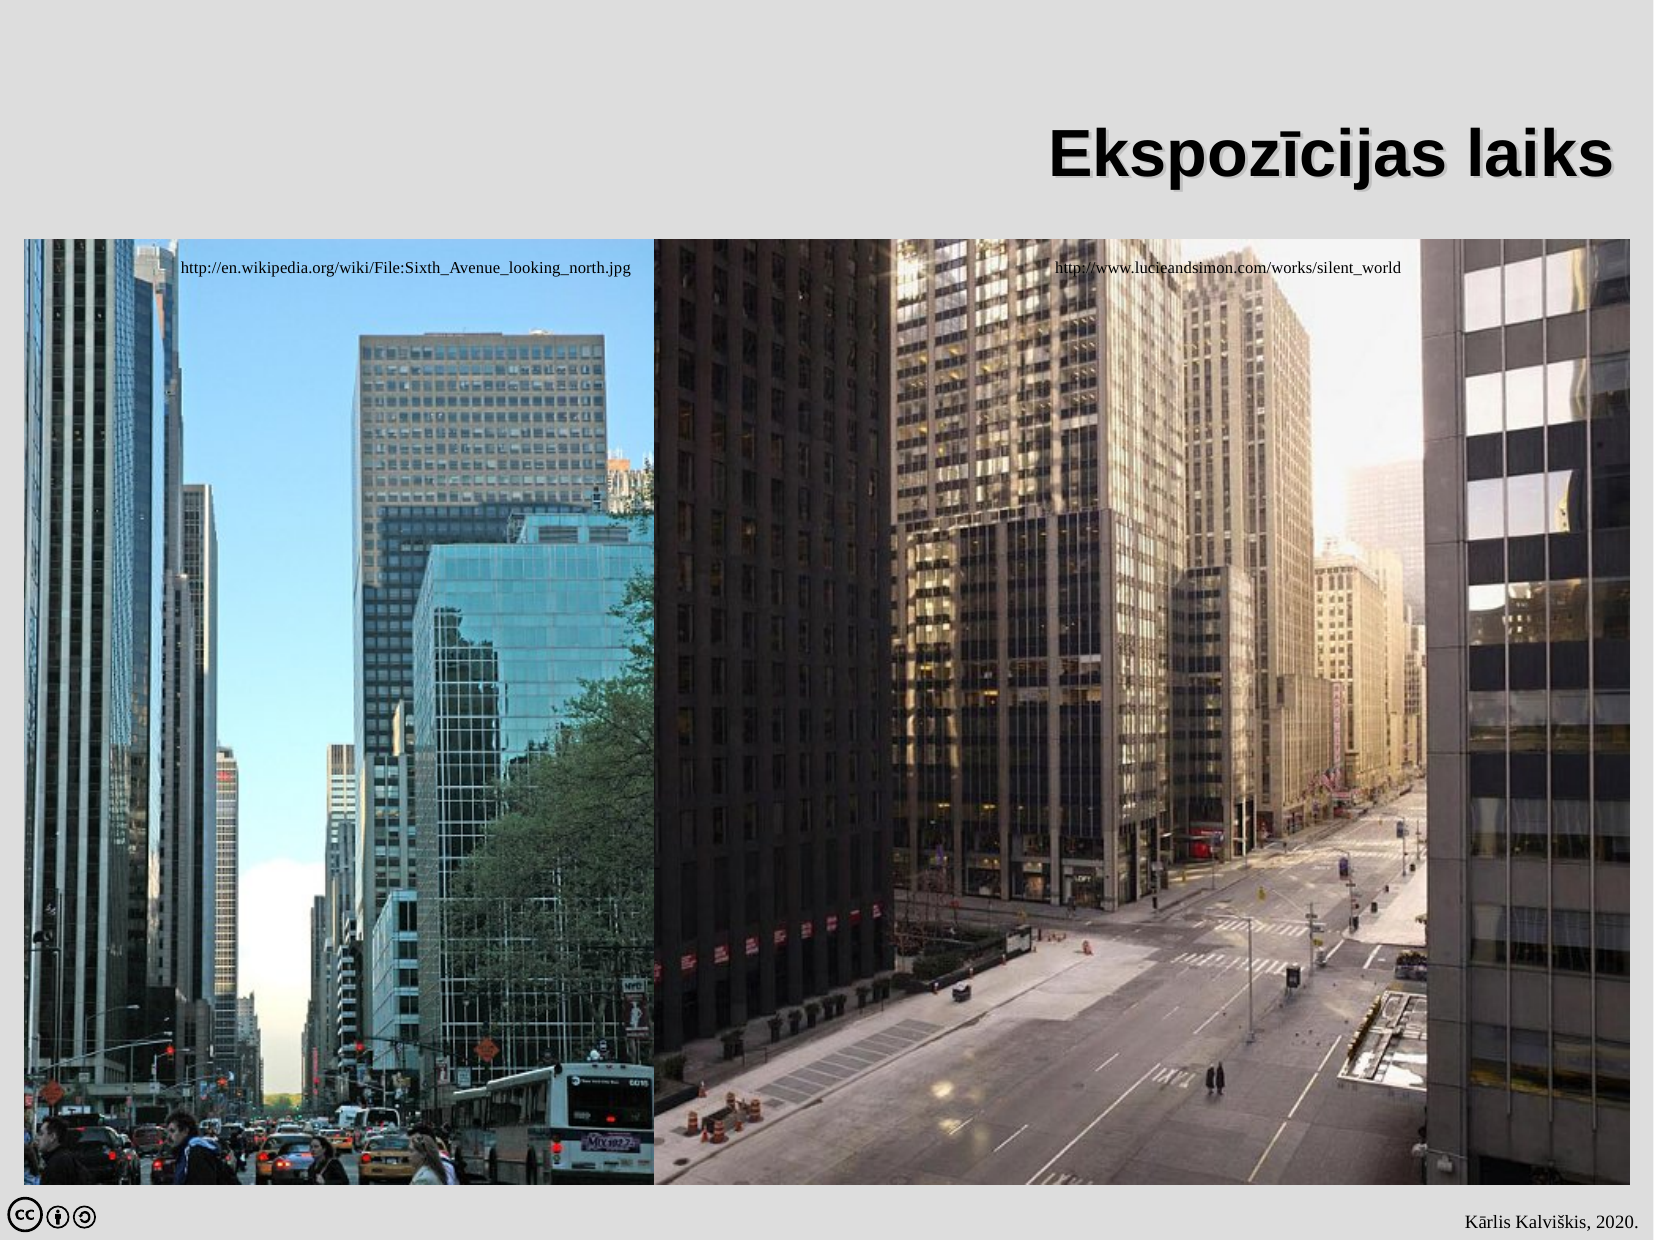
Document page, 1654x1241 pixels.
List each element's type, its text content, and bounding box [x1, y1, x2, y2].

picture [24, 239, 1630, 1185]
text_box http://en.wikipedia.org/wiki/File:Sixth_Avenue_looking_north.jpg [166, 251, 647, 285]
title Ekspozīcijas laiks [42, 49, 1615, 239]
text_box http://www.lucieandsimon.com/works/silent_world [1040, 251, 1417, 285]
